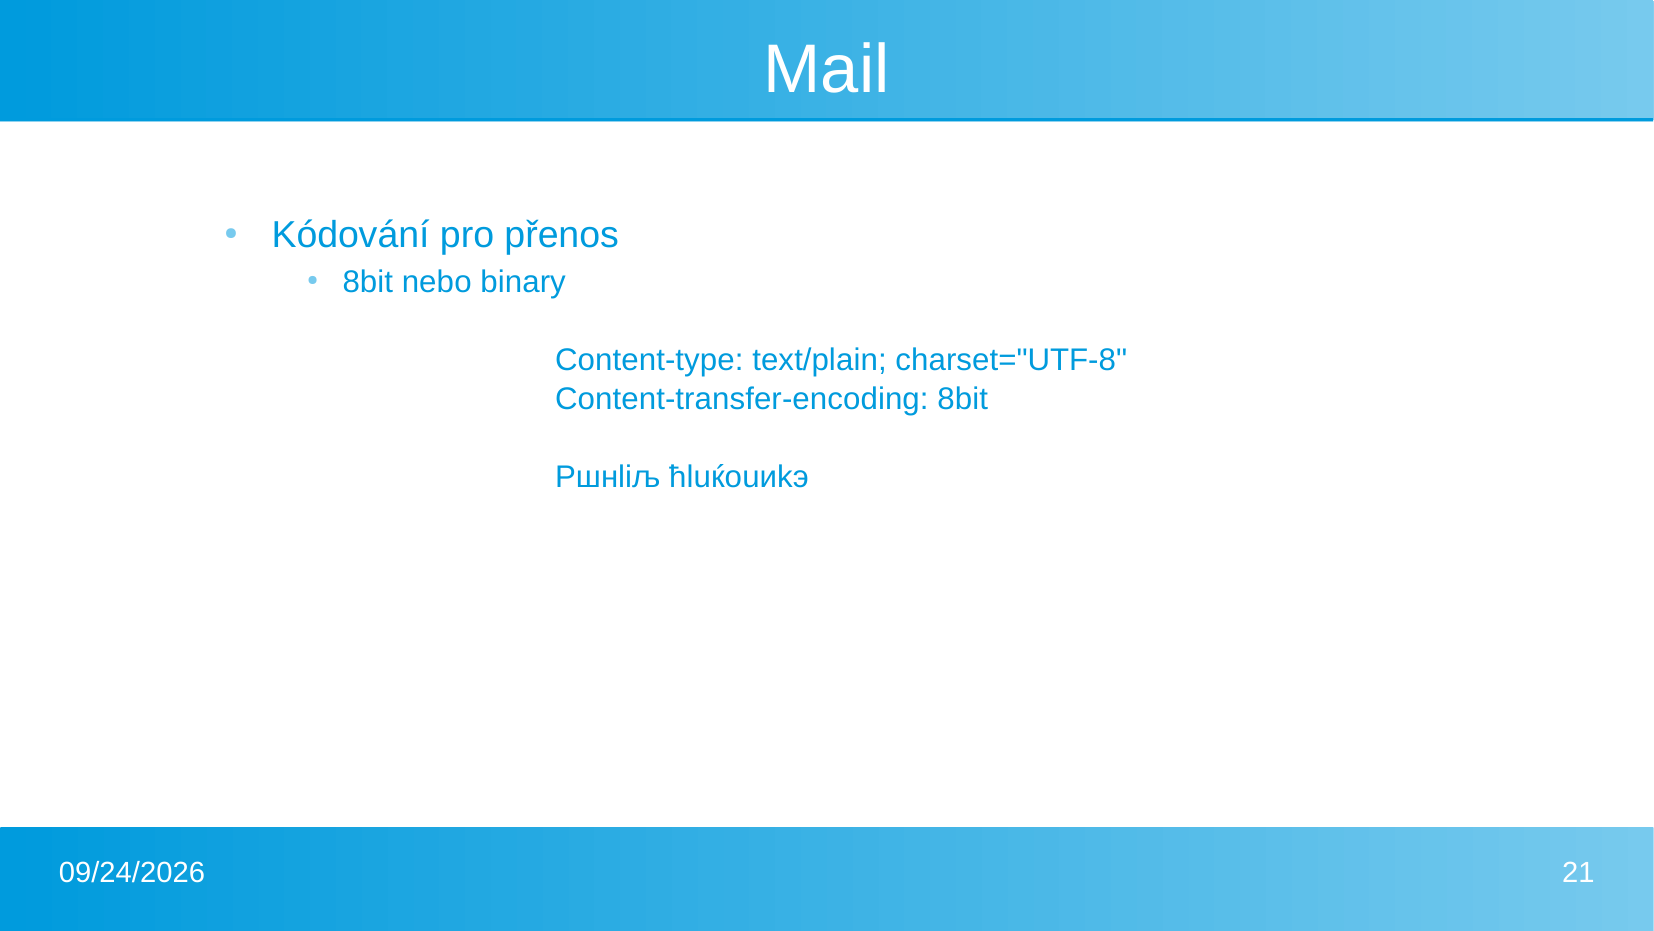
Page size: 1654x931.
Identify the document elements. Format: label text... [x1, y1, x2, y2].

list Kódování pro přenos 8bit nebo binary Content-type: text/plain; charset="UTF-8" Content-transfer-encoding: 8bit Pшнliљ ћluќouиkэ [59, 165, 1595, 756]
title Mail [59, 29, 1595, 108]
